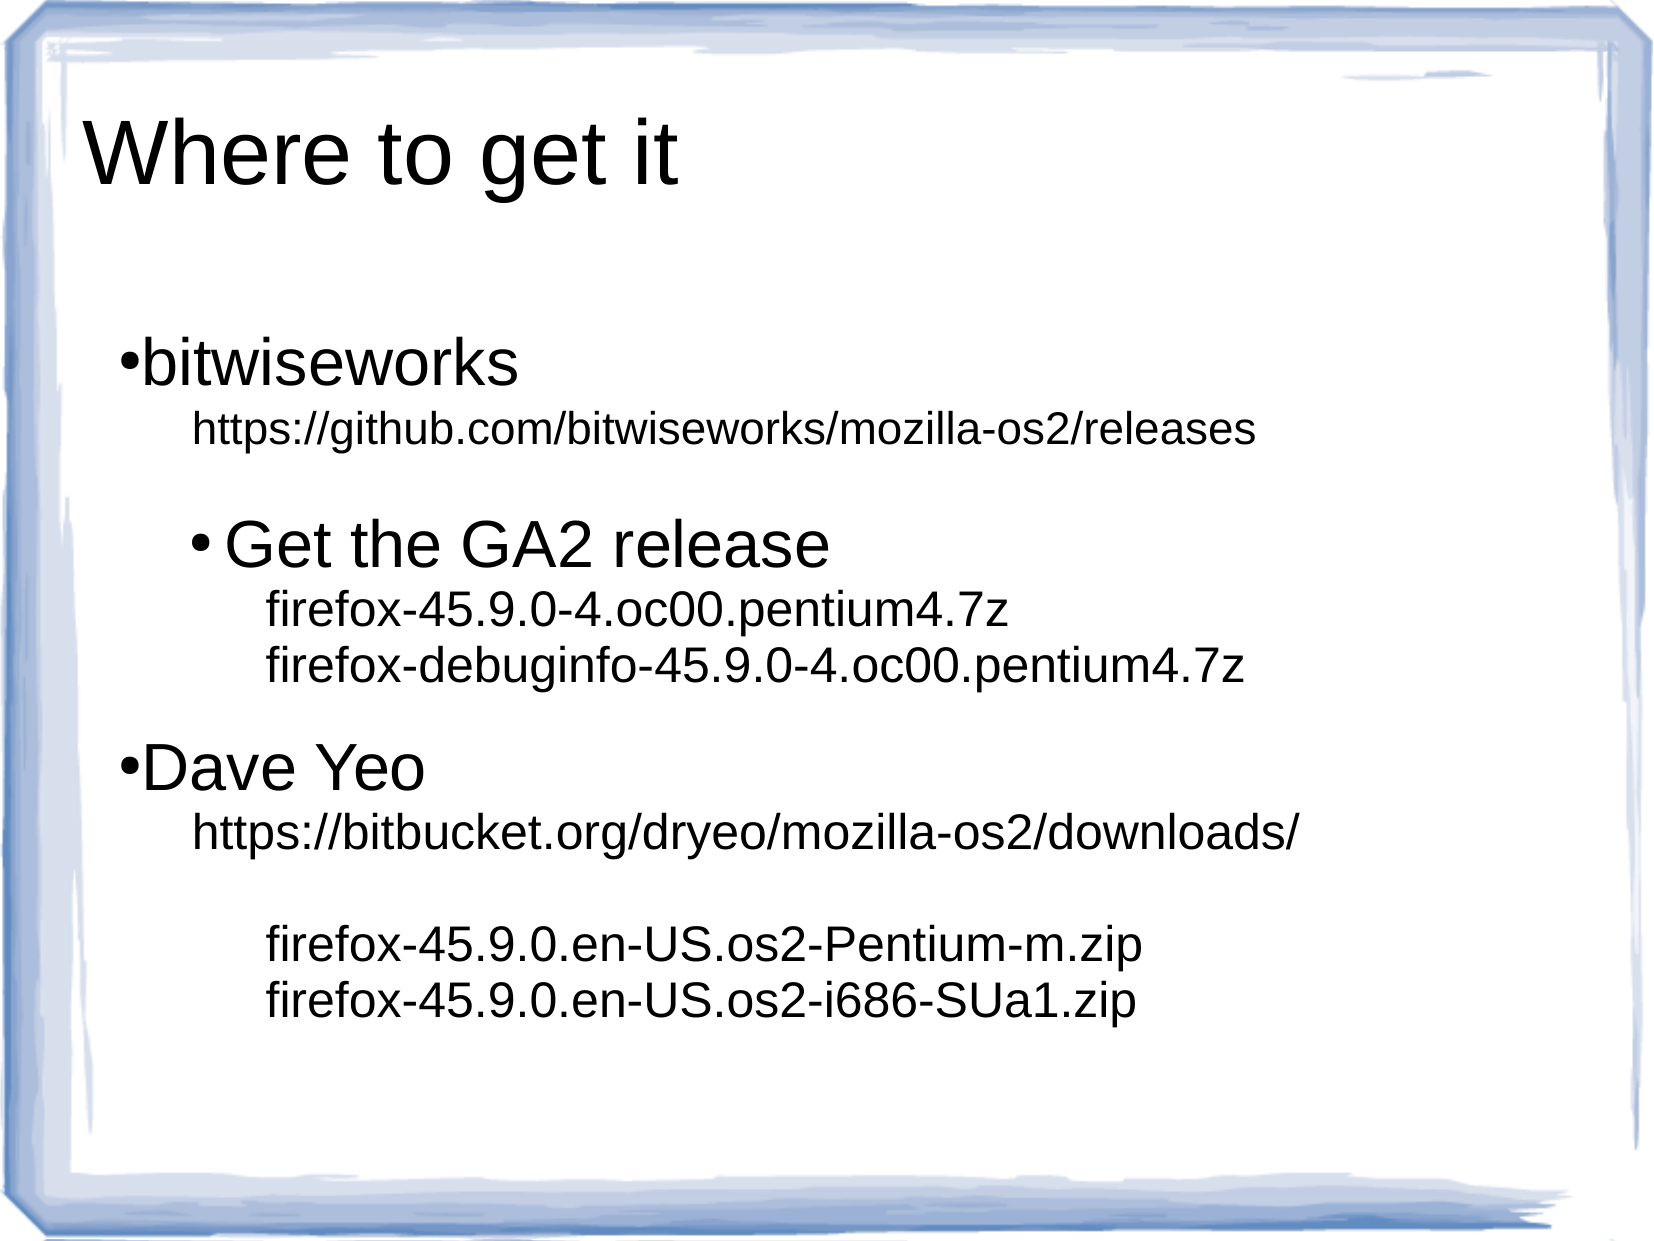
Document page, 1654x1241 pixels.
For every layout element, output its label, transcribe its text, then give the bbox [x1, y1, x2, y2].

picture [0, 0, 1654, 1241]
subtitle bitwiseworks https://github.com/bitwiseworks/mozilla-os2/releases Get the GA2 release firefox-45.9.0-4.oc00.pentium4.7z firefox-debuginfo-45.9.0-4.oc00.pentium4.7z Dave Yeo https://bitbucket.org/dryeo/mozilla-os2/downloads/ firefox-45.9.0.en-US.os2-Pentium-m.zip firefox-45.9.0.en-US.os2-i686-SUa1.zip [118, 324, 1571, 1084]
title Where to get it [82, 49, 1571, 257]
